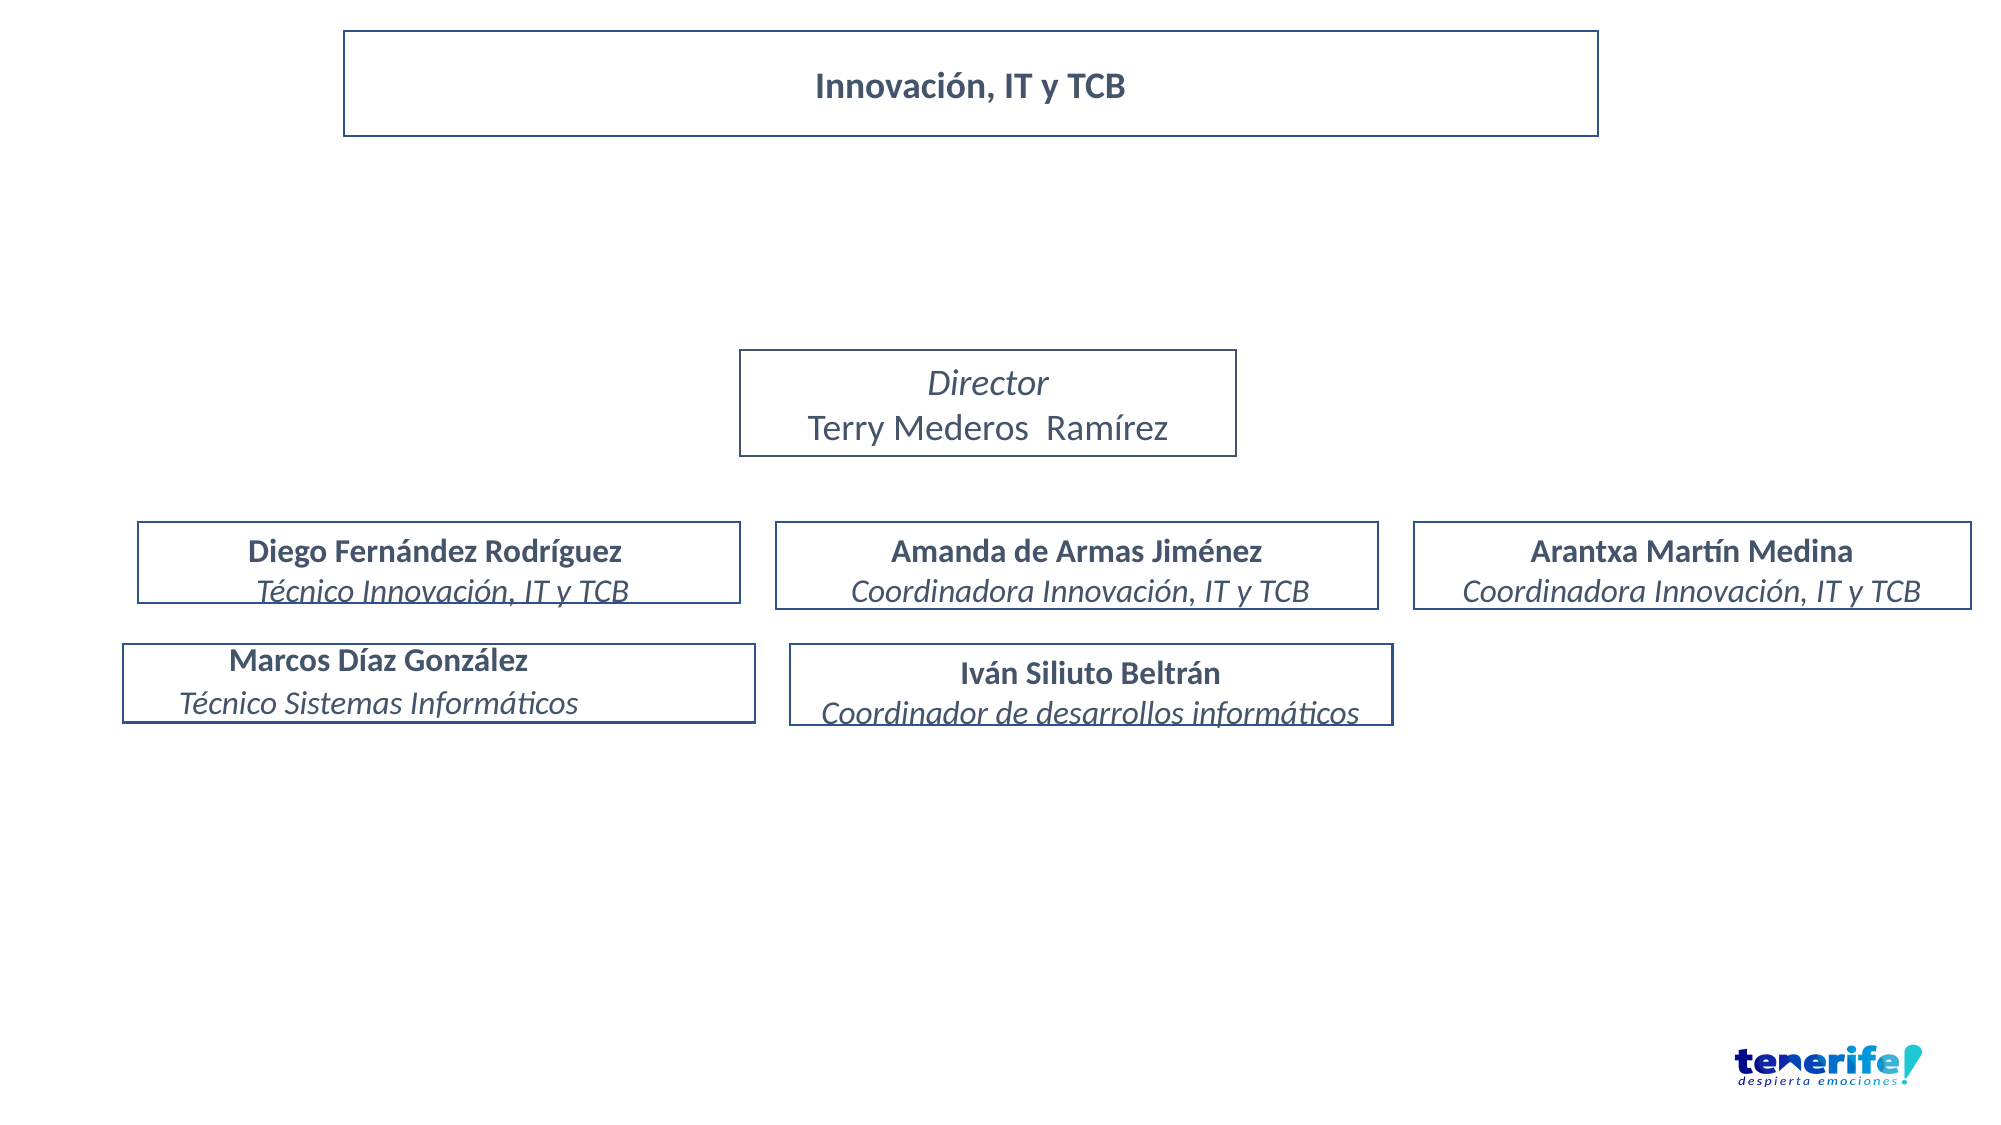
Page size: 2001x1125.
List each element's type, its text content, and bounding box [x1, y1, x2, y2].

text_box Diego Fernández Rodríguez Técnico Innovación, IT y TCB [138, 522, 740, 603]
text_box Innovación, IT y TCB [344, 31, 1598, 136]
text_box Director Terry Mederos Ramírez [740, 349, 1237, 456]
text_box Arantxa Martín Medina Coordinadora Innovación, IT y TCB [1414, 522, 1971, 609]
text_box Amanda de Armas Jiménez Coordinadora Innovación, IT y TCB [776, 522, 1378, 609]
text_box Marcos Díaz González Técnico Sistemas Informáticos [0, 630, 844, 732]
text_box Iván Siliuto Beltrán Coordinador de desarrollos informáticos [790, 644, 1393, 725]
picture [1730, 1041, 1926, 1089]
